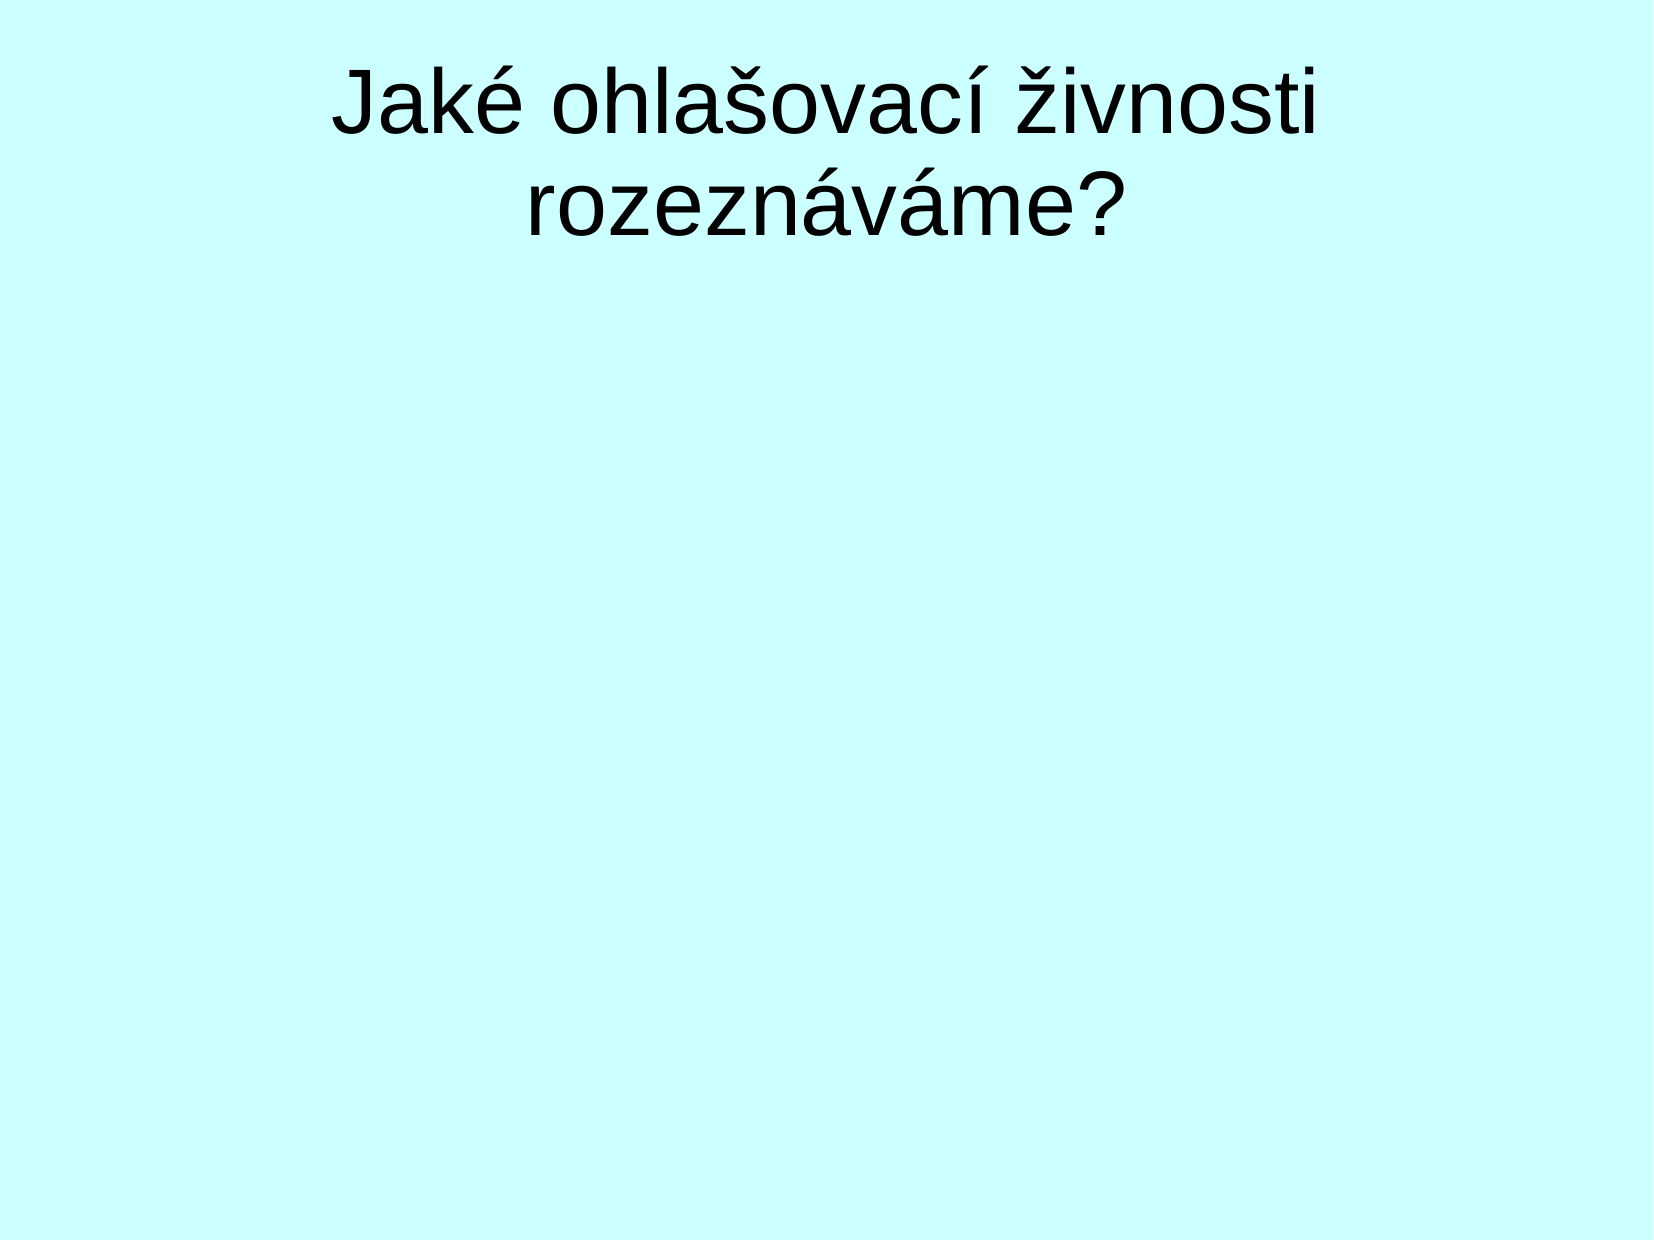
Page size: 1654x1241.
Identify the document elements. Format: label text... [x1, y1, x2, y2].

title Jaké ohlašovací živnosti rozeznáváme? [82, 49, 1571, 257]
